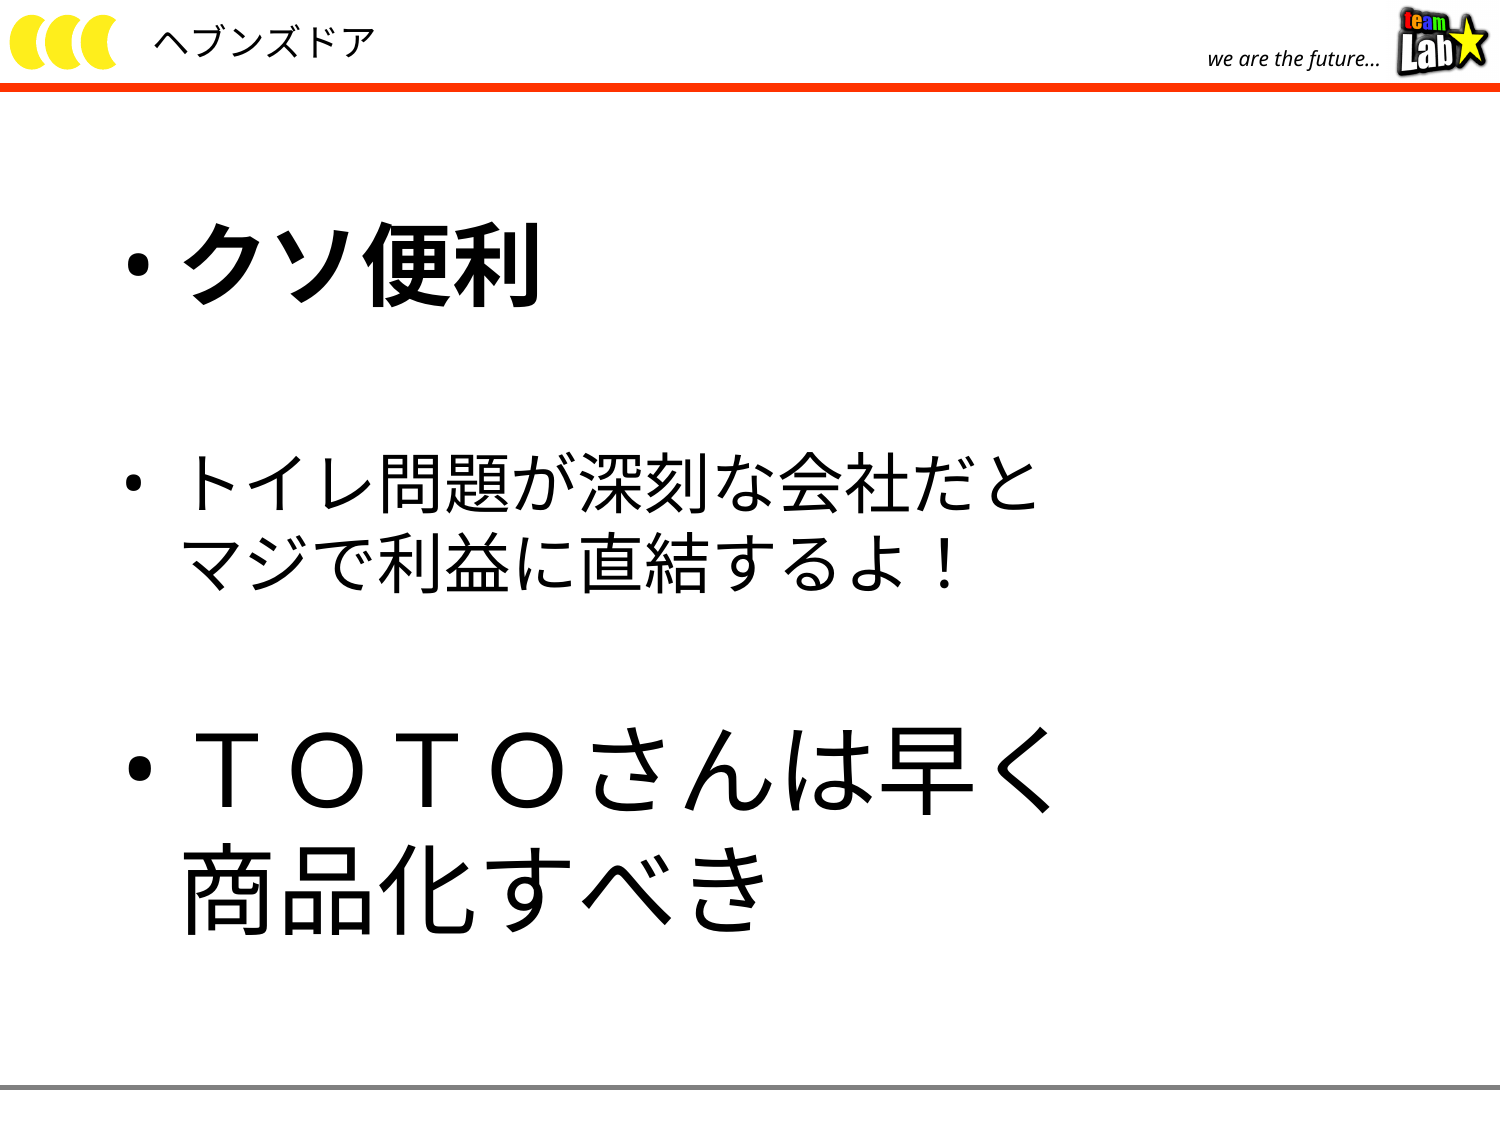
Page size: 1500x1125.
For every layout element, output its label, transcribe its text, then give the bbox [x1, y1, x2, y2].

list クソ便利 トイレ問題が深刻な会社だと マジで利益に直結するよ！ ＴＯＴＯさんは早く 商品化すべき [106, 200, 1382, 1005]
title ヘブンズドア [137, 11, 925, 72]
picture [1386, 0, 1499, 83]
